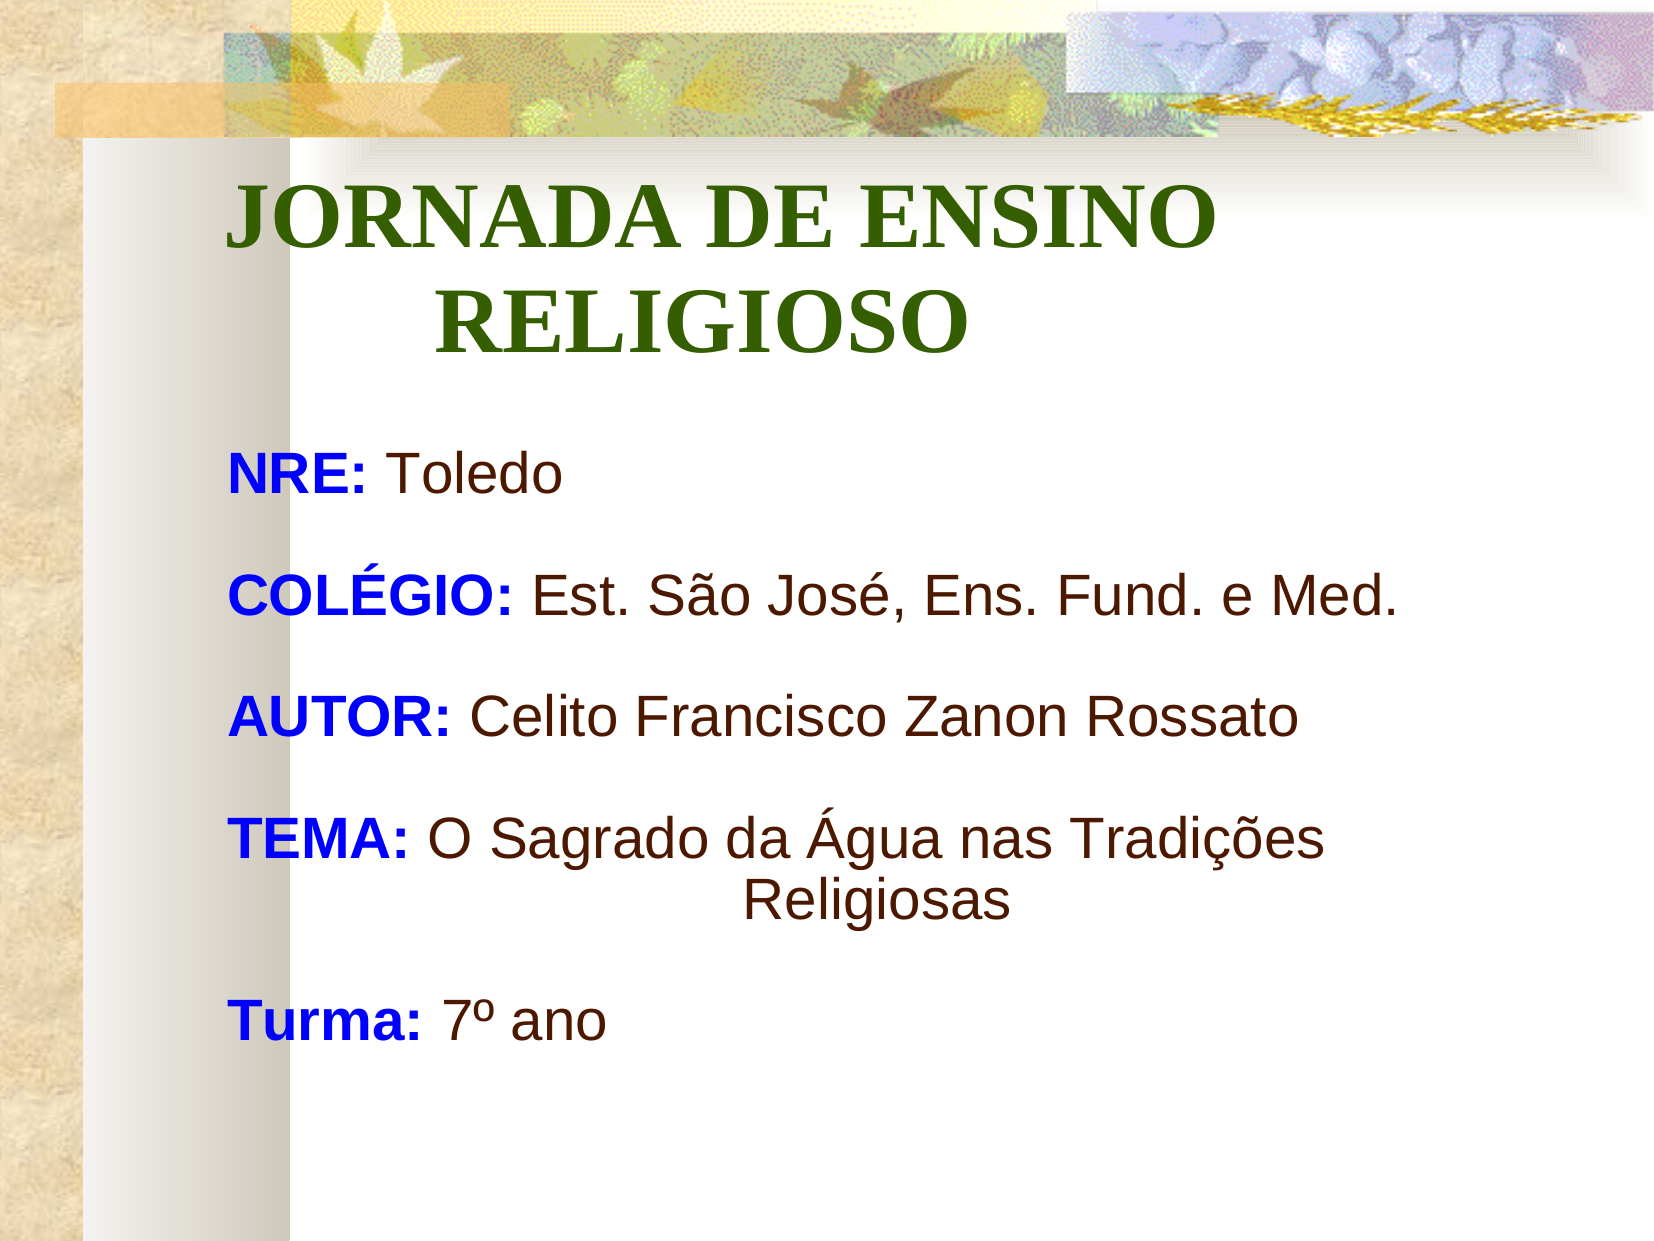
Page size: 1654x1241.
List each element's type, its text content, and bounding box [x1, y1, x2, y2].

text_box NRE: Toledo COLÉGIO: Est. São José, Ens. Fund. e Med. AUTOR: Celito Francisco Zanon Rossato TEMA: O Sagrado da Água nas Tradições Religiosas Turma: 7º ano [212, 437, 1455, 1088]
picture [0, 0, 1654, 1241]
text_box JORNADA DE ENSINO RELIGIOSO [223, 87, 1241, 437]
